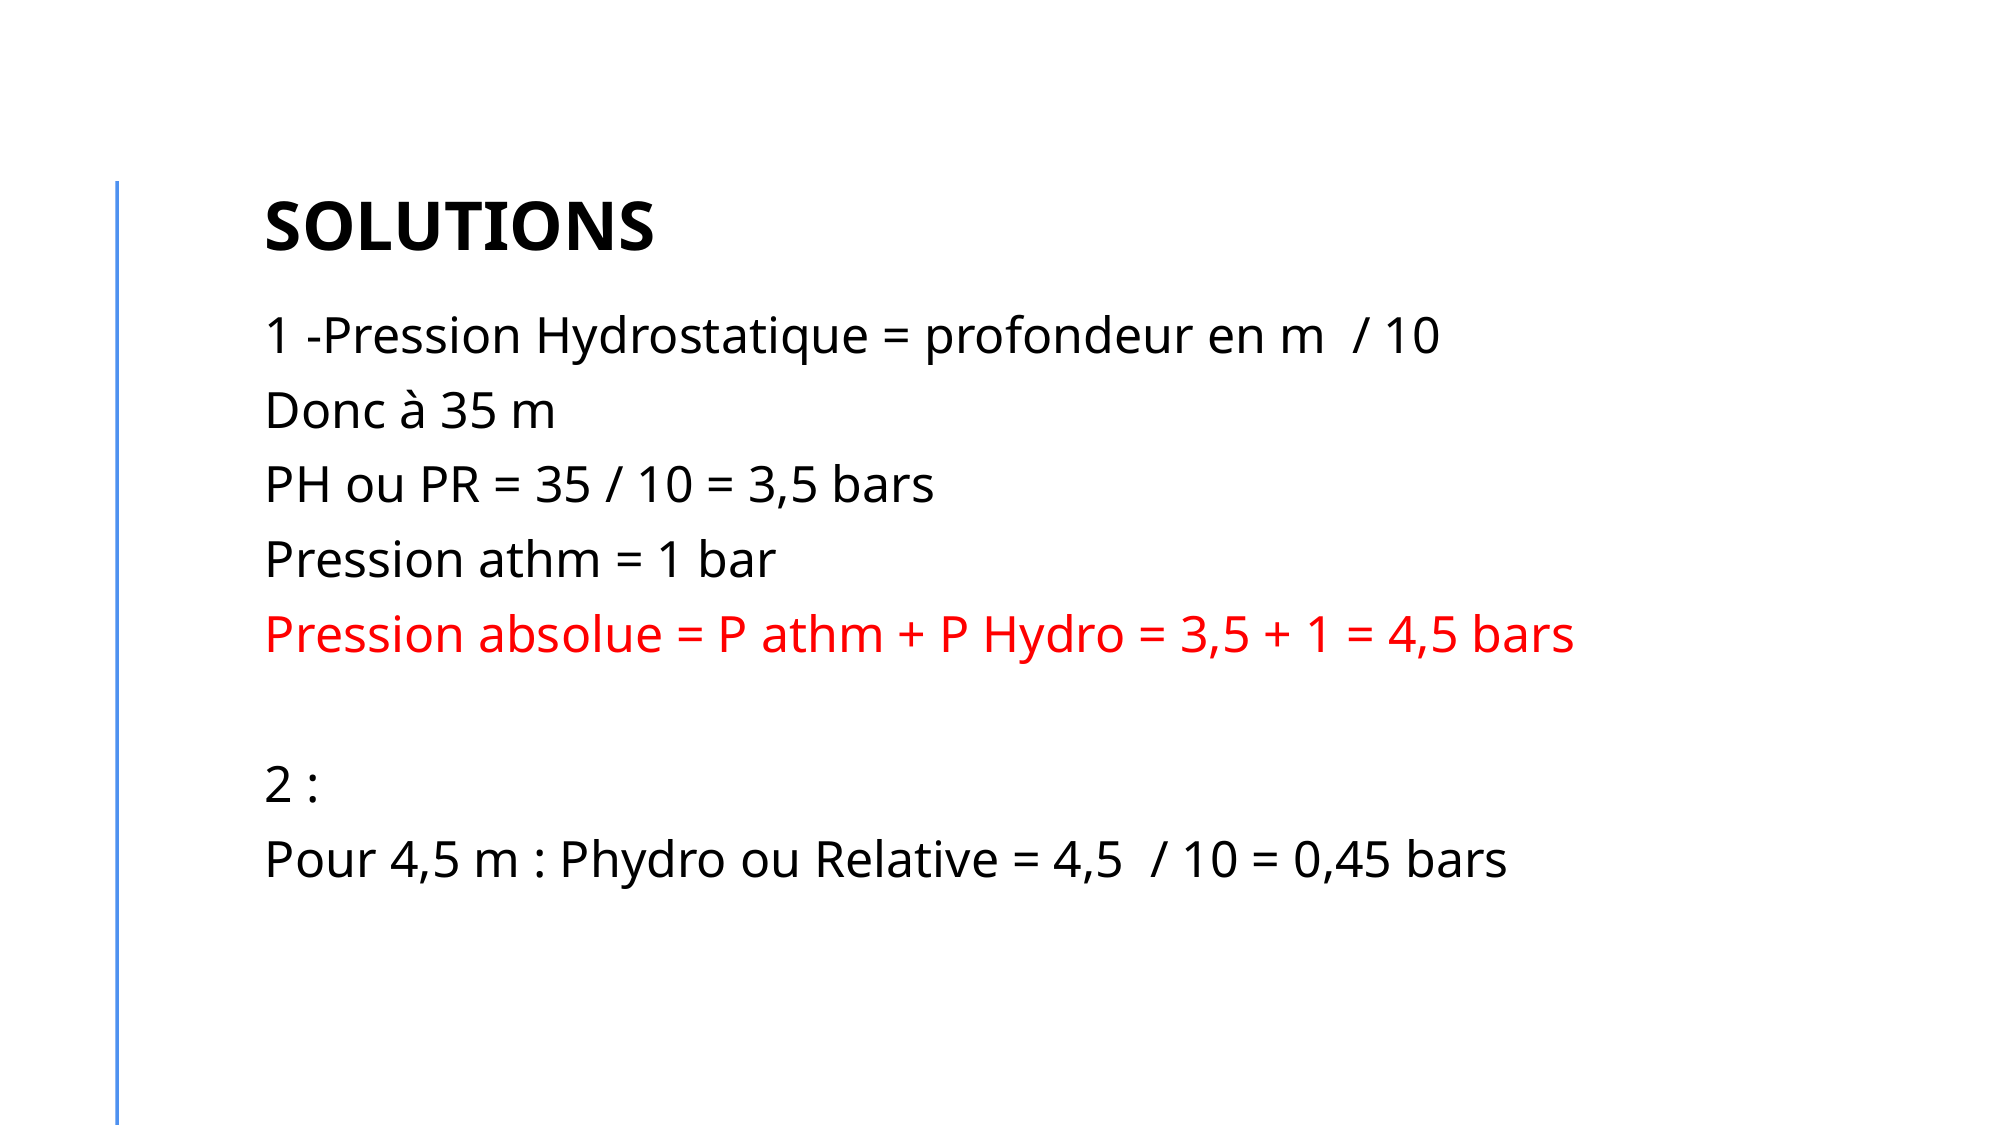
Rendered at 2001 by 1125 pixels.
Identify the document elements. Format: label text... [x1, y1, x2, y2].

title Solutions [249, 184, 1750, 273]
subtitle 1 -Pression Hydrostatique = profondeur en m / 10 Donc à 35 m PH ou PR = 35 / 10 = 3,5 bars Pression athm = 1 bar Pression absolue = P athm + P Hydro = 3,5 + 1 = 4,5 bars 2 : Pour 4,5 m : Phydro ou Relative = 4,5 / 10 = 0,45 bars [249, 302, 1750, 1054]
